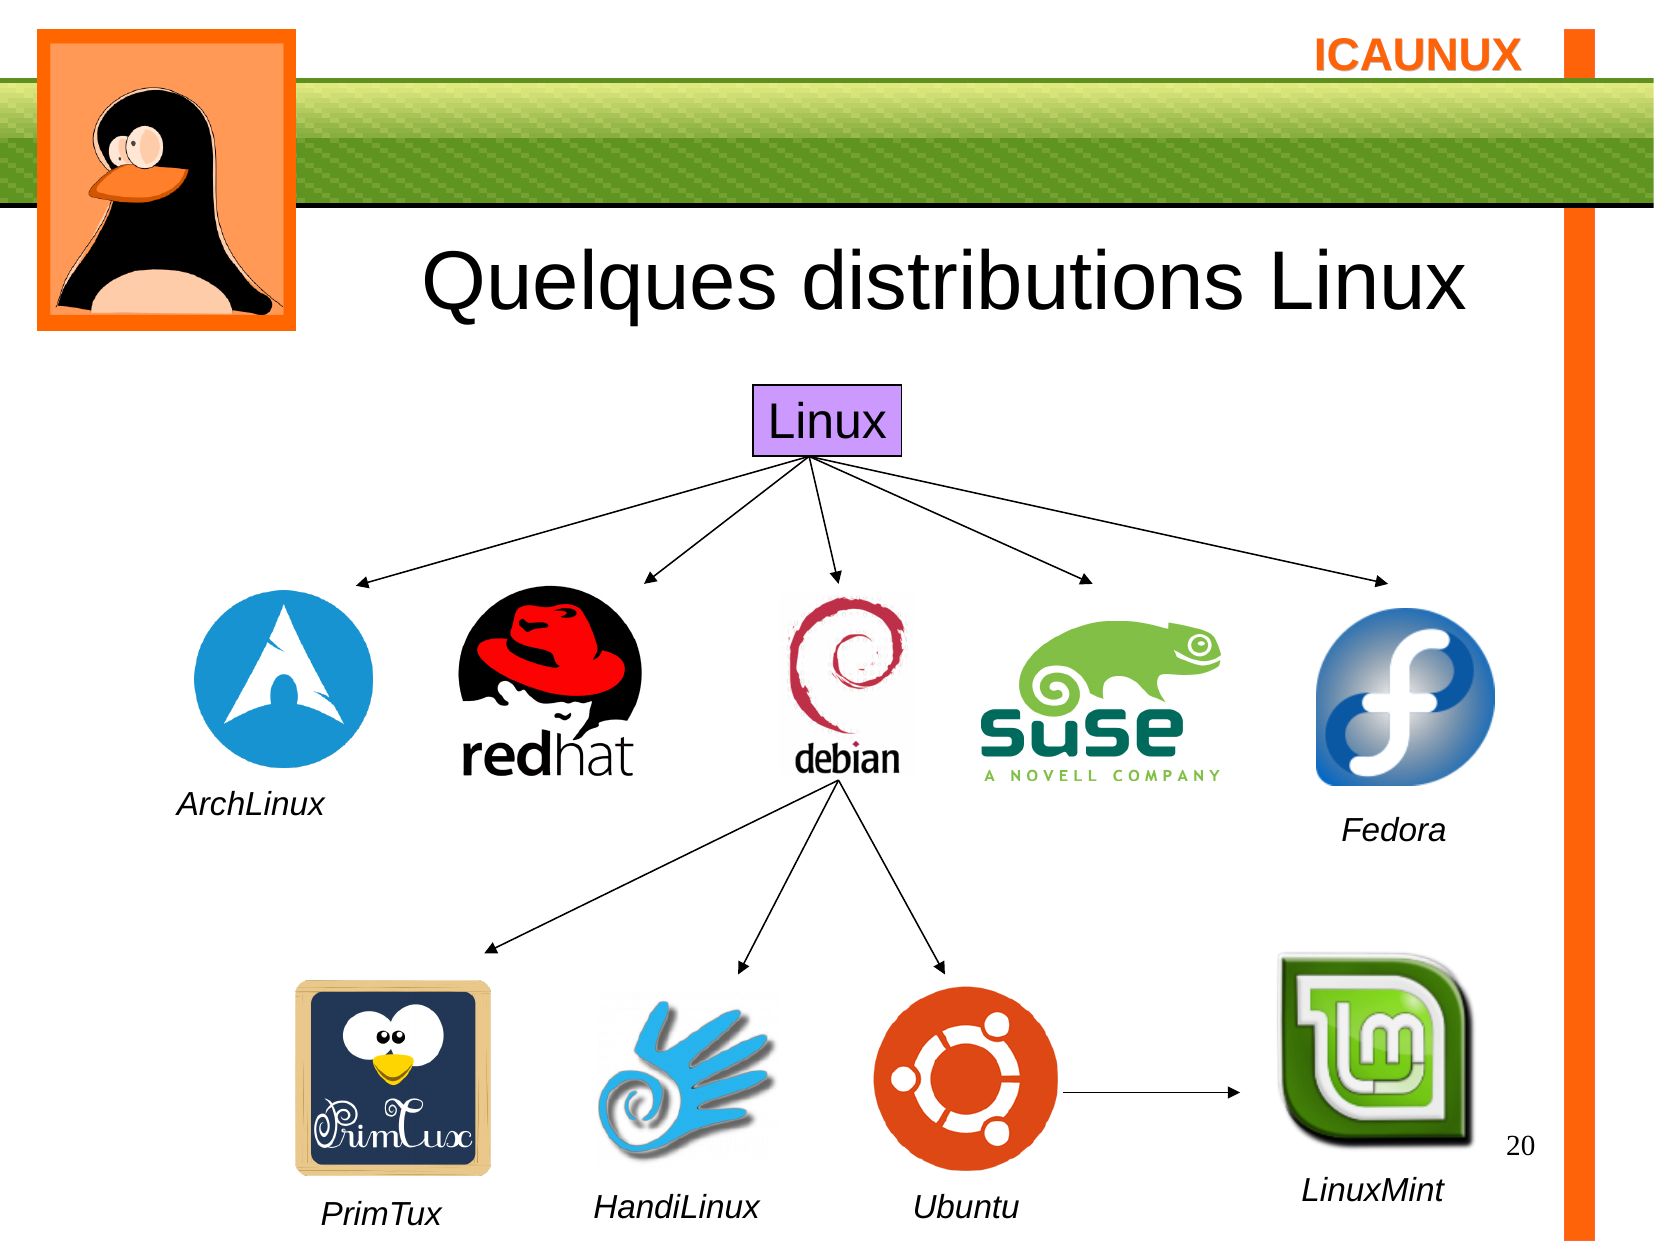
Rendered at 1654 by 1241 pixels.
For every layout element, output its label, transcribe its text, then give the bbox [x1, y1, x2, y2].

picture [751, 585, 948, 779]
picture [1276, 951, 1477, 1152]
text_box Linux [752, 385, 902, 457]
picture [0, 29, 1654, 331]
picture [1316, 608, 1495, 786]
picture [295, 980, 491, 1176]
picture [598, 992, 780, 1168]
picture [454, 583, 644, 779]
text_box LinuxMint [1286, 1164, 1459, 1217]
picture [980, 621, 1221, 781]
text_box ArchLinux [162, 778, 341, 831]
picture [873, 986, 1058, 1171]
text_box Ubuntu [897, 1181, 1035, 1234]
title Quelques distributions Linux [354, 206, 1536, 355]
text_box PrimTux [305, 1187, 457, 1241]
picture [194, 590, 373, 768]
text_box HandiLinux [578, 1181, 776, 1234]
text_box Fedora [1326, 803, 1462, 857]
